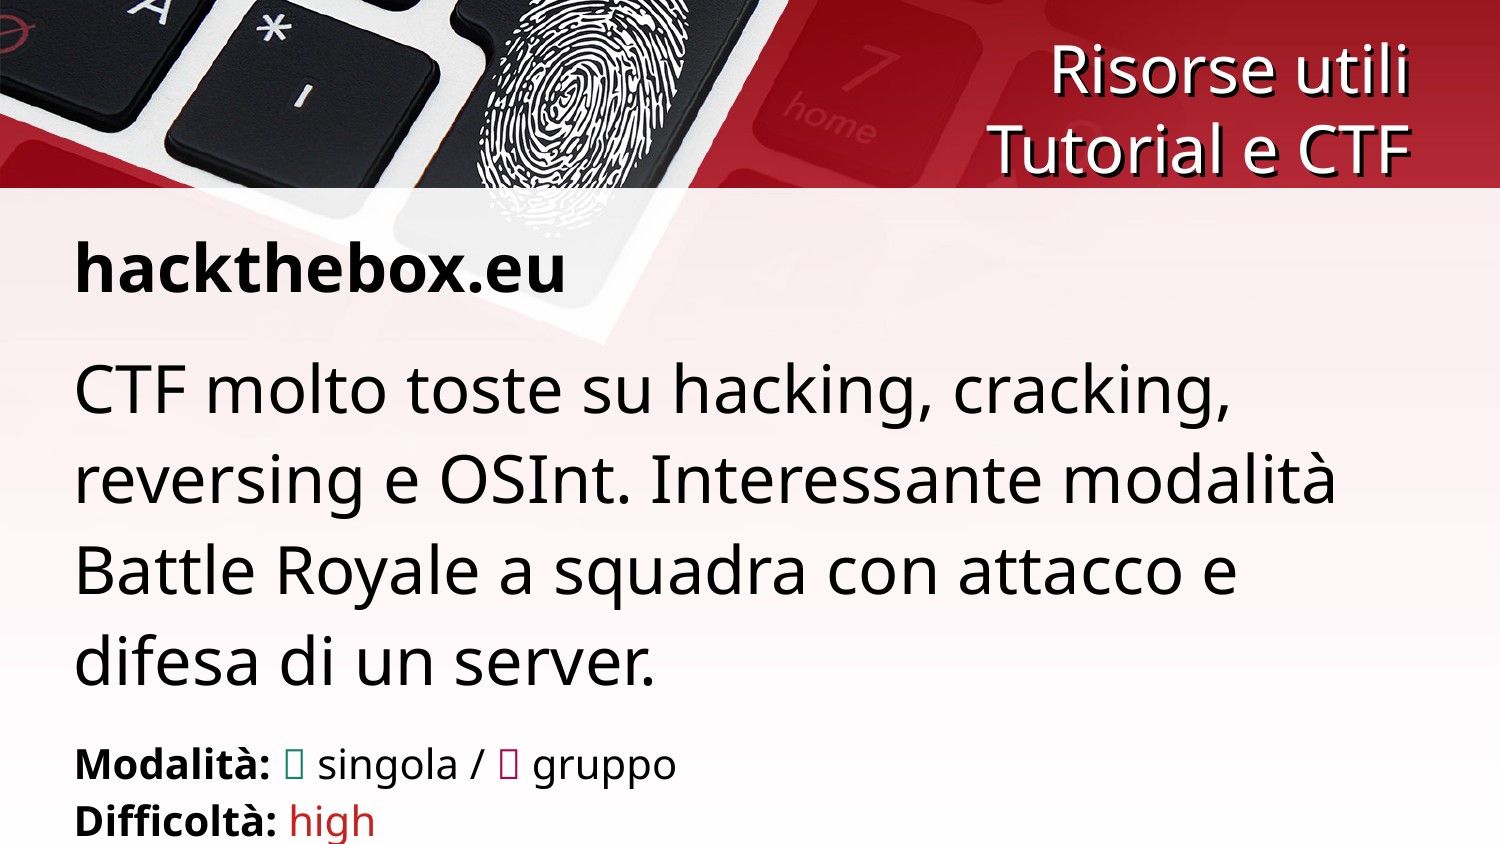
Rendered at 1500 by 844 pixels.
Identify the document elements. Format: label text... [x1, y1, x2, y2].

picture [330, 816, 342, 833]
list hackthebox.eu CTF molto toste su hacking, cracking, reversing e OSInt. Interessante modalità Battle Royale a squadra con attacco e difesa di un server. Modalità:  singola /  gruppo Difficoltà: high Learning: 0% - Lab: 100% [73, 221, 1418, 789]
title Risorse utili Tutorial e CTF [73, 46, 1427, 168]
picture [0, 0, 1500, 844]
